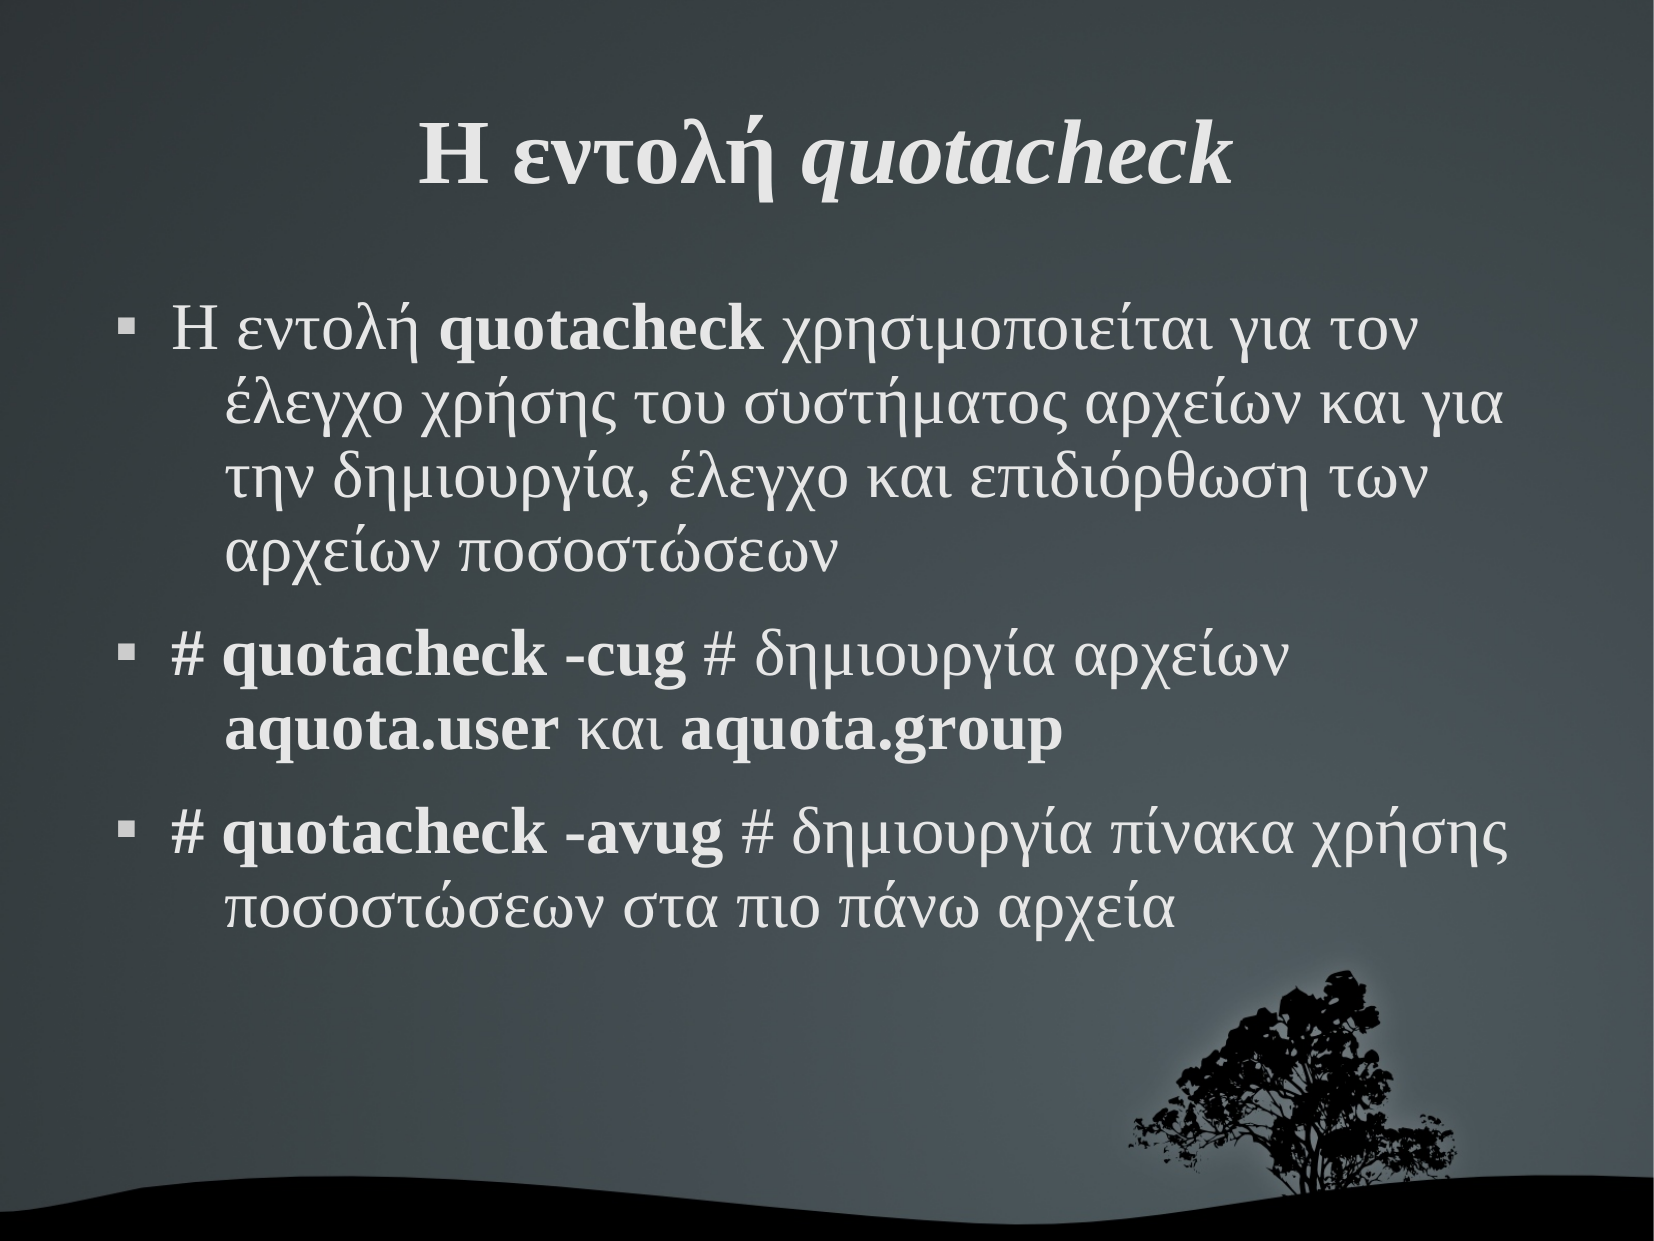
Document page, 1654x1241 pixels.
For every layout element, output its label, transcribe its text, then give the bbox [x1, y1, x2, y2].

list Η εντολή quotacheck χρησιμοποιείται για τον έλεγχο χρήσης του συστήματος αρχείων και για την δημιουργία, έλεγχο και επιδιόρθωση των αρχείων ποσοστώσεων # quotacheck -cug # δημιουργία αρχείων aquota.user και aquota.group # quotacheck -avug # δημιουργία πίνακα χρήσης ποσοστώσεων στα πιο πάνω αρχεία [82, 290, 1571, 1109]
picture [0, 0, 1654, 1241]
title Η εντολή quotacheck [82, 49, 1571, 257]
